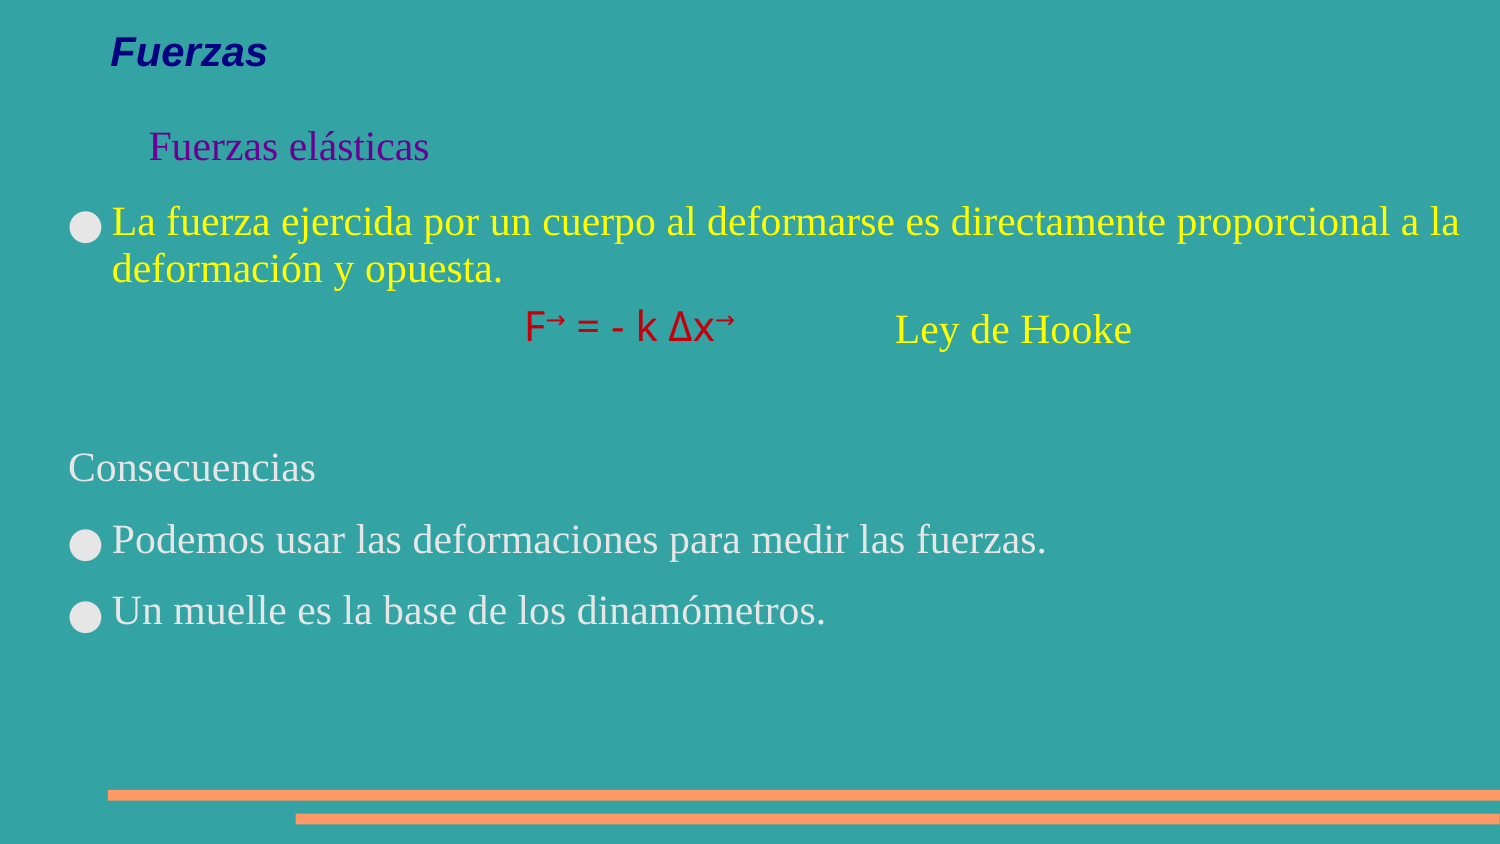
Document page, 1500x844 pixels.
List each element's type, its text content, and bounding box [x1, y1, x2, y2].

text_box Fuerzas elásticas [133, 120, 1447, 198]
list La fuerza ejercida por un cuerpo al deformarse es directamente proporcional a la deformación y opuesta. [53, 120, 1474, 294]
text_box F→ = - k Δx→ [401, 301, 911, 382]
title Fuerzas [110, 27, 590, 105]
text_box Ley de Hooke [880, 303, 1366, 342]
text_box Consecuencias Podemos usar las deformaciones para medir las fuerzas. Un muelle es la base de los dinamómetros. [53, 441, 1420, 597]
